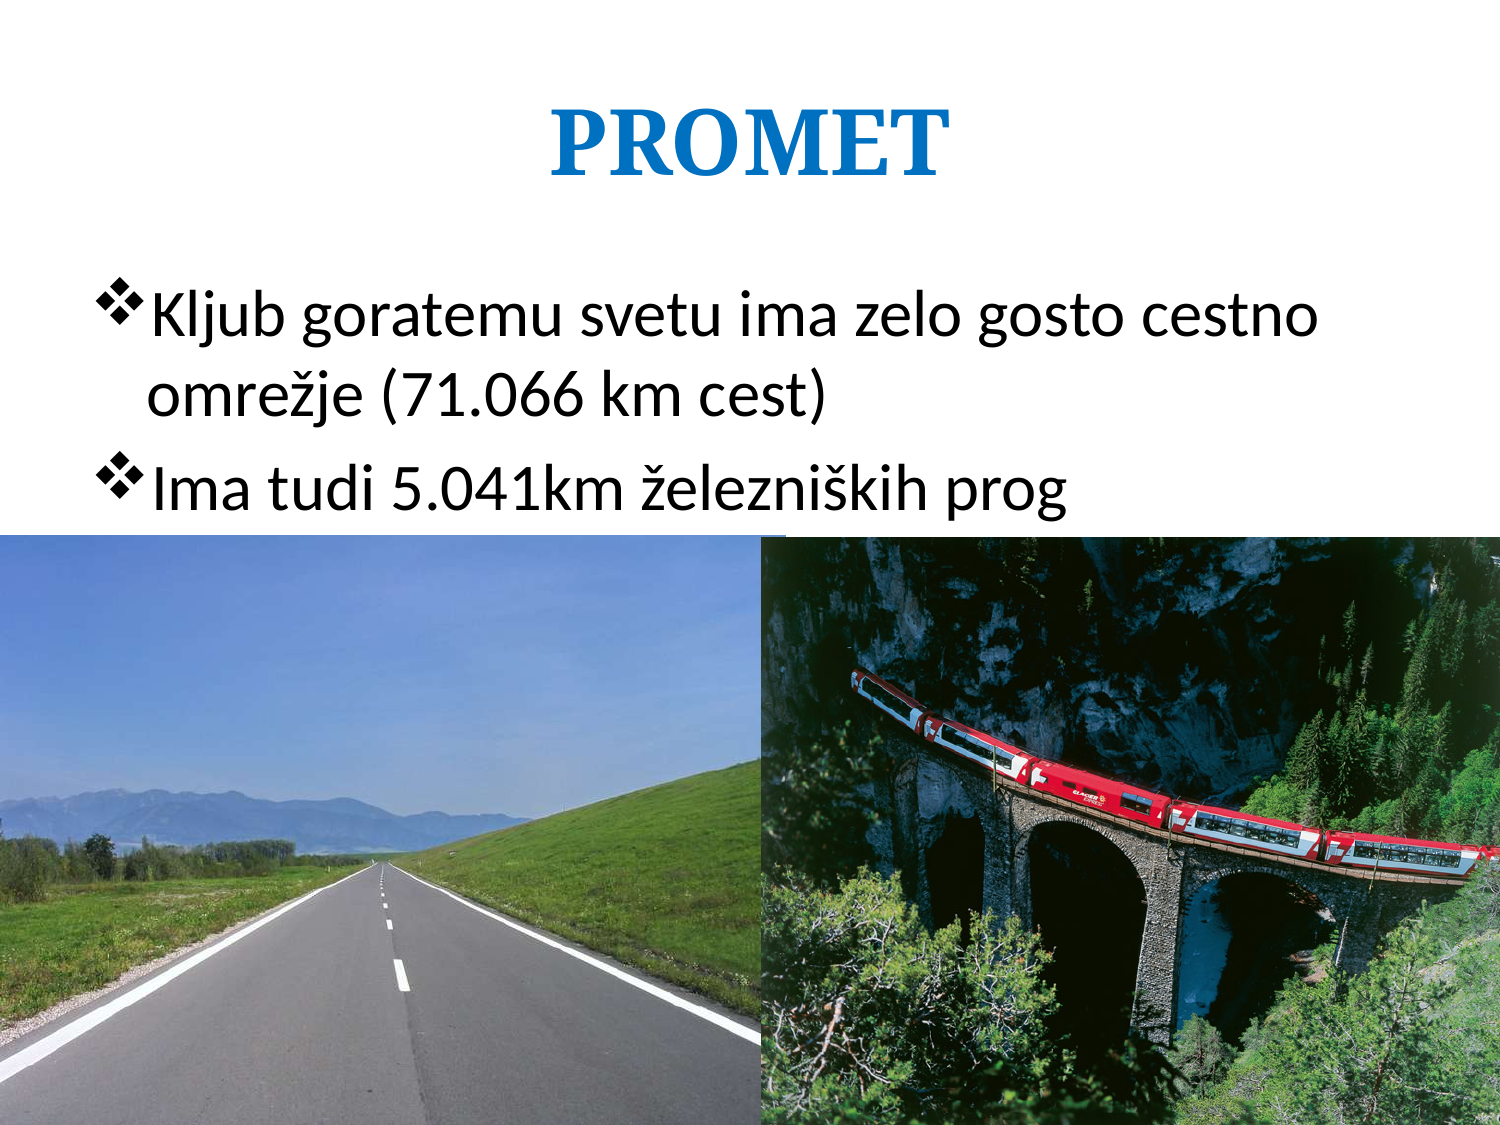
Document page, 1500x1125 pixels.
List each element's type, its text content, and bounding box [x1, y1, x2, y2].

title PROMET [75, 45, 1425, 233]
picture [0, 535, 1500, 1125]
list Kljub goratemu svetu ima zelo gosto cestno omrežje (71.066 km cest) Ima tudi 5.041km železniških prog [75, 262, 1425, 537]
